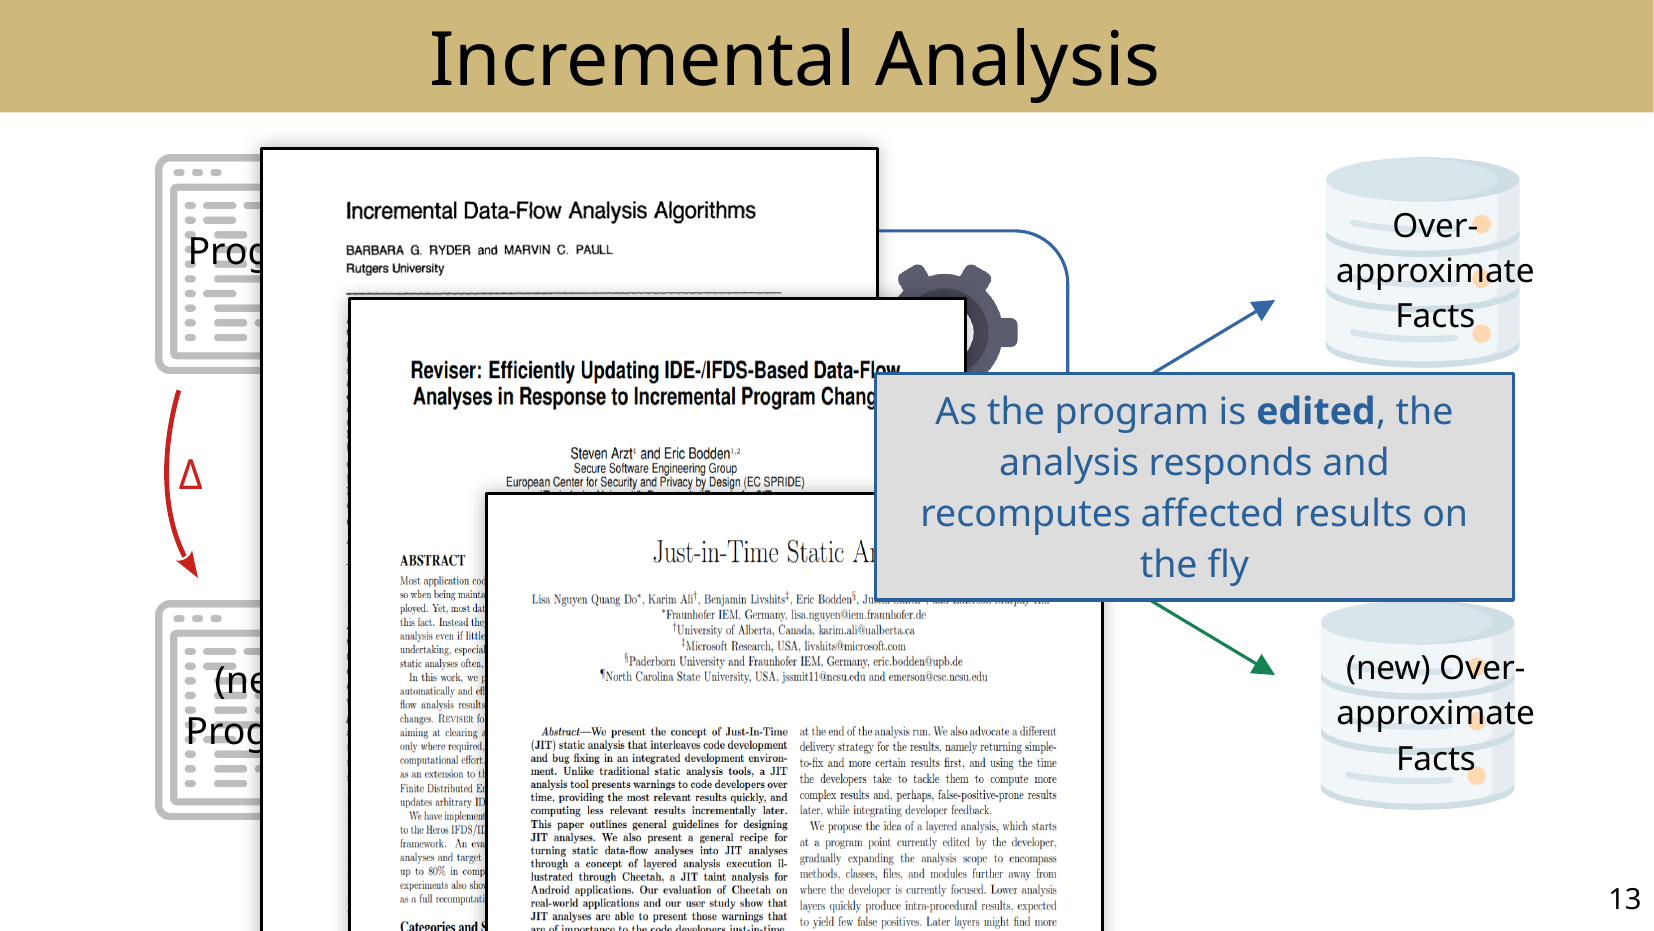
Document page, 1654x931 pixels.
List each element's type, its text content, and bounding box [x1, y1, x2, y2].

picture [155, 154, 260, 374]
text_box ??? [1514, 432, 1520, 540]
text_box Program [187, 225, 247, 274]
text_box (new) Over- approximate Facts [1336, 644, 1570, 774]
table_cell φ2’ [252, 225, 257, 274]
title Incremental Analysis [0, 0, 1576, 113]
text_box Over- approximate Facts [1335, 201, 1569, 332]
picture [262, 150, 876, 931]
table_cell φ3 [252, 653, 257, 750]
text_box Δ [178, 444, 214, 499]
picture [1317, 157, 1528, 368]
picture [487, 495, 1101, 931]
picture [1312, 600, 1523, 811]
picture [155, 600, 260, 820]
text_box As the program is edited, the analysis responds and recomputes affected results on the fly [875, 373, 1514, 601]
picture [350, 300, 965, 931]
picture [879, 256, 1032, 373]
text_box (new) Program [185, 653, 247, 750]
